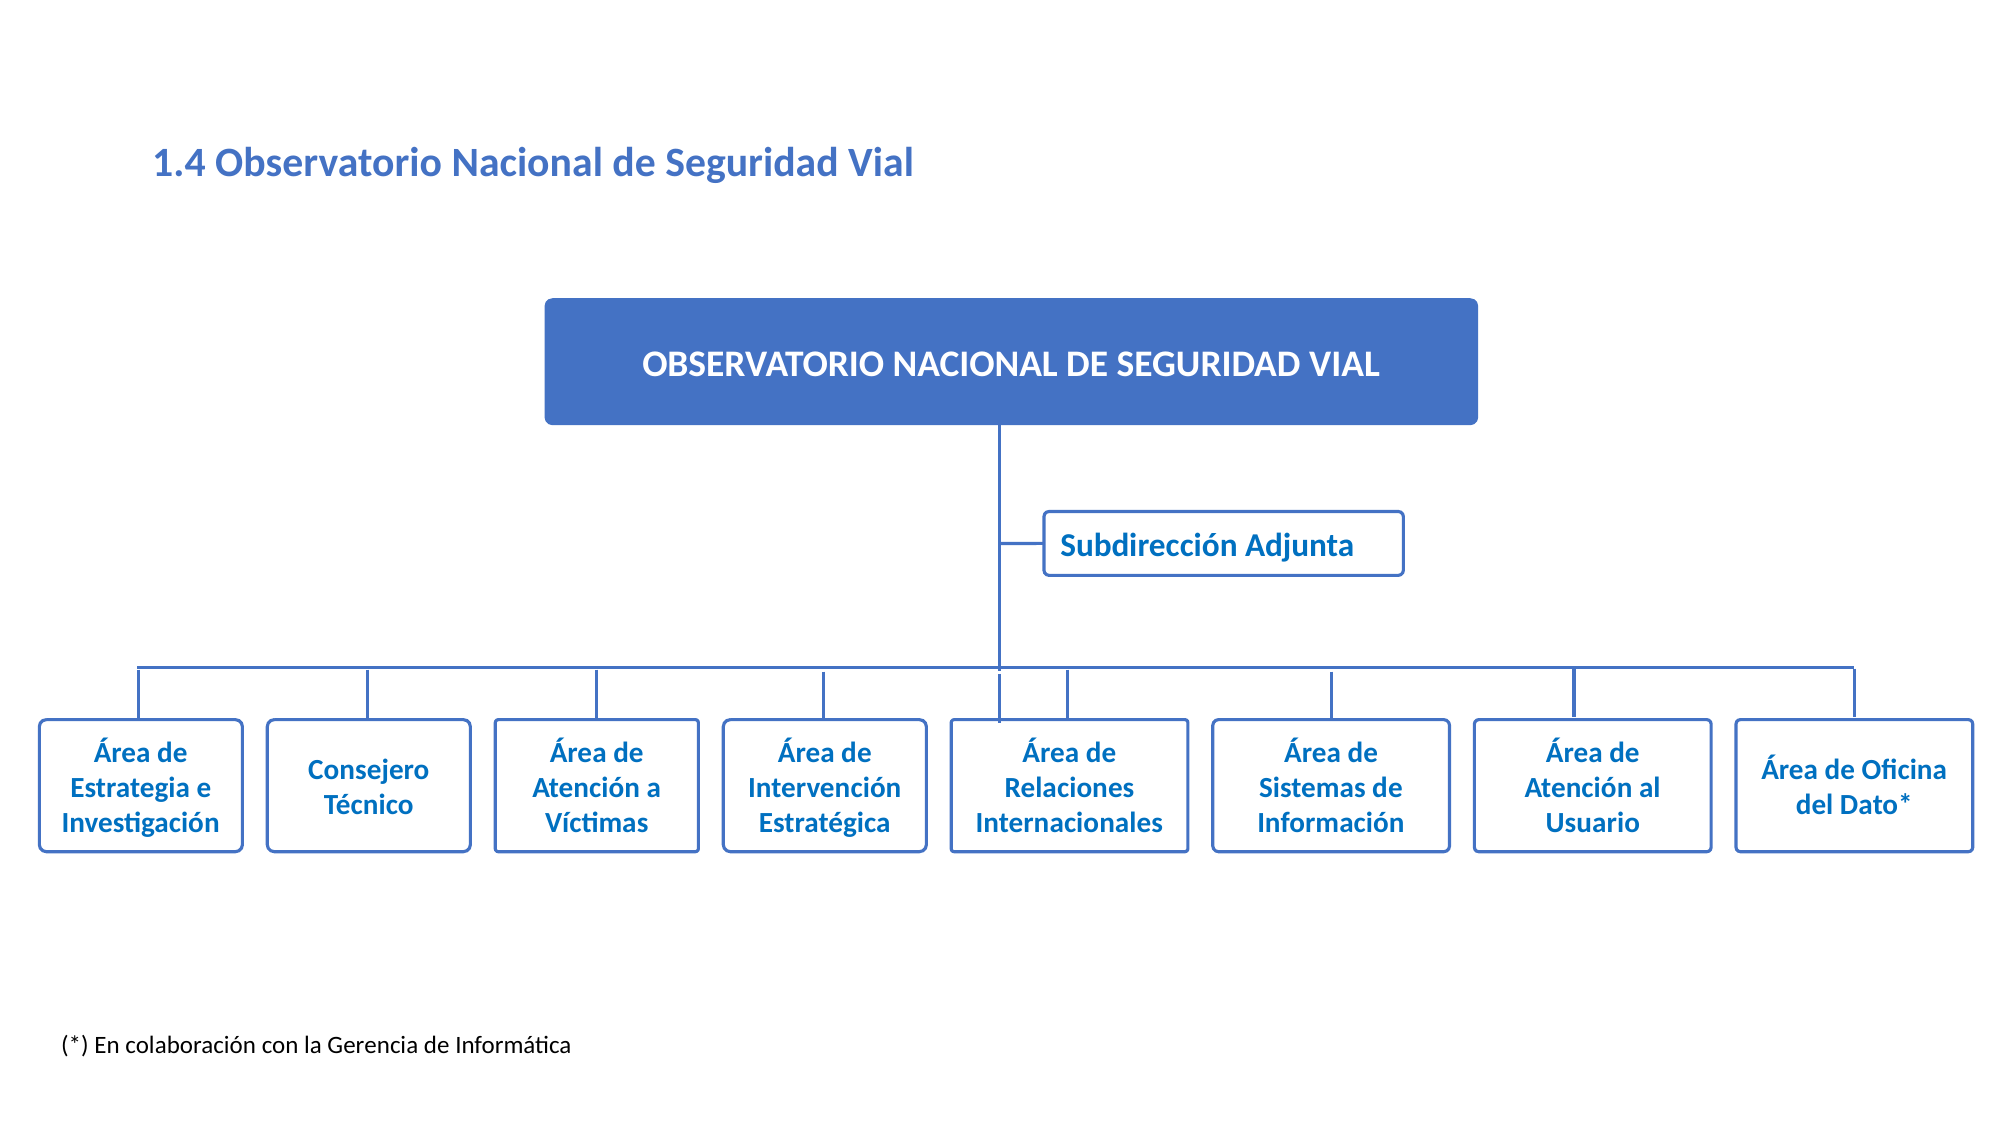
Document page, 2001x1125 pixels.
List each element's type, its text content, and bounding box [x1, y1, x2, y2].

text_box Área de Oficina del Dato* [1736, 719, 1973, 852]
text_box Área de Atención al Usuario [1474, 719, 1712, 852]
text_box (*) En colaboración con la Gerencia de Informática [46, 1021, 592, 1067]
text_box 1.4 Observatorio Nacional de Seguridad Vial [137, 127, 945, 194]
text_box OBSERVATORIO NACIONAL DE SEGURIDAD VIAL [544, 298, 1479, 426]
text_box Área de Sistemas de Información [1212, 719, 1450, 852]
text_box Subdirección Adjunta [1043, 511, 1404, 576]
text_box Área de Relaciones Internacionales [951, 719, 1188, 852]
text_box Consejero Técnico [267, 719, 471, 852]
text_box Área de Intervención Estratégica [723, 719, 927, 852]
text_box Área de Estrategia e Investigación [39, 719, 243, 852]
text_box Área de Atención a Víctimas [495, 719, 699, 852]
